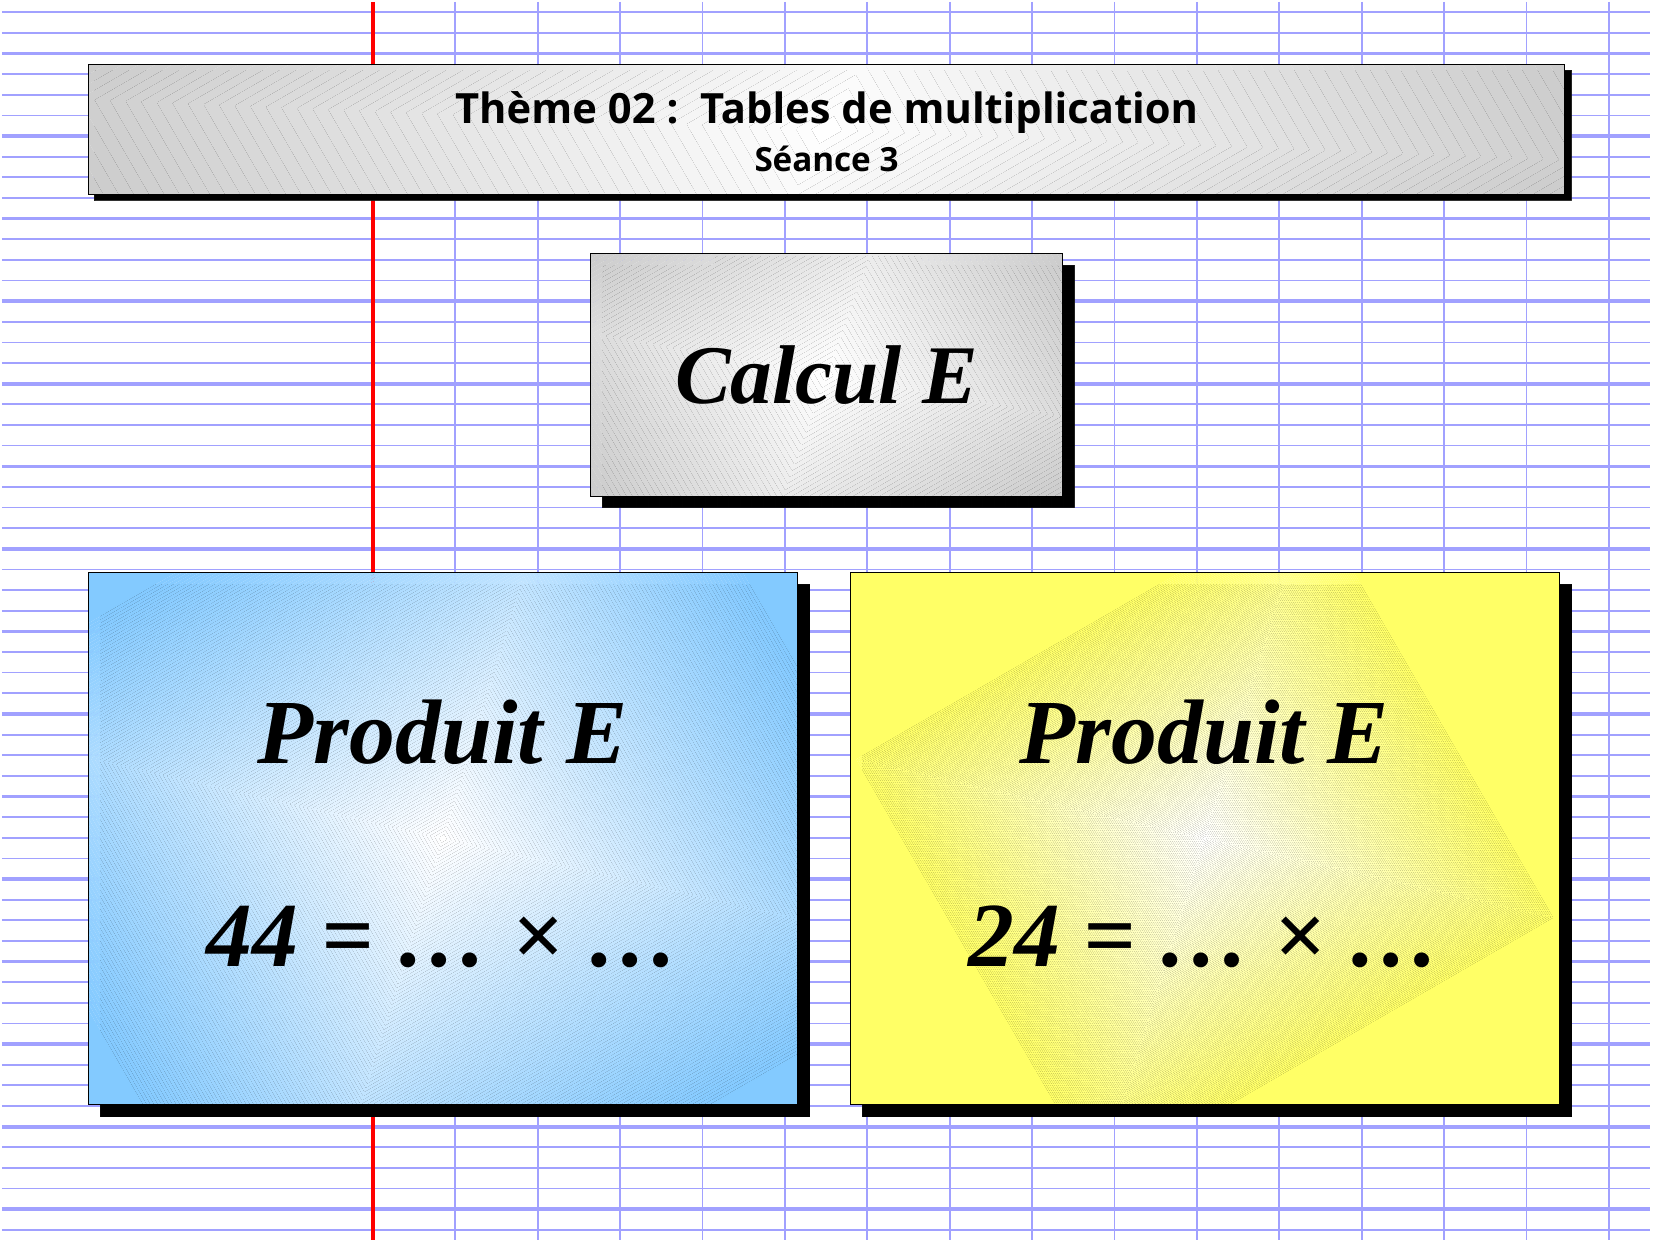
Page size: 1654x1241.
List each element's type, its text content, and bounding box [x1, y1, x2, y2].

picture [0, 0, 1654, 1241]
text_box Thème 02 : Tables de multiplication Séance 3 [88, 64, 1565, 195]
text_box Produit E 24 = … × … [850, 572, 1560, 1105]
text_box Calcul E [590, 253, 1063, 497]
text_box Produit E 44 = … × … [88, 572, 798, 1105]
